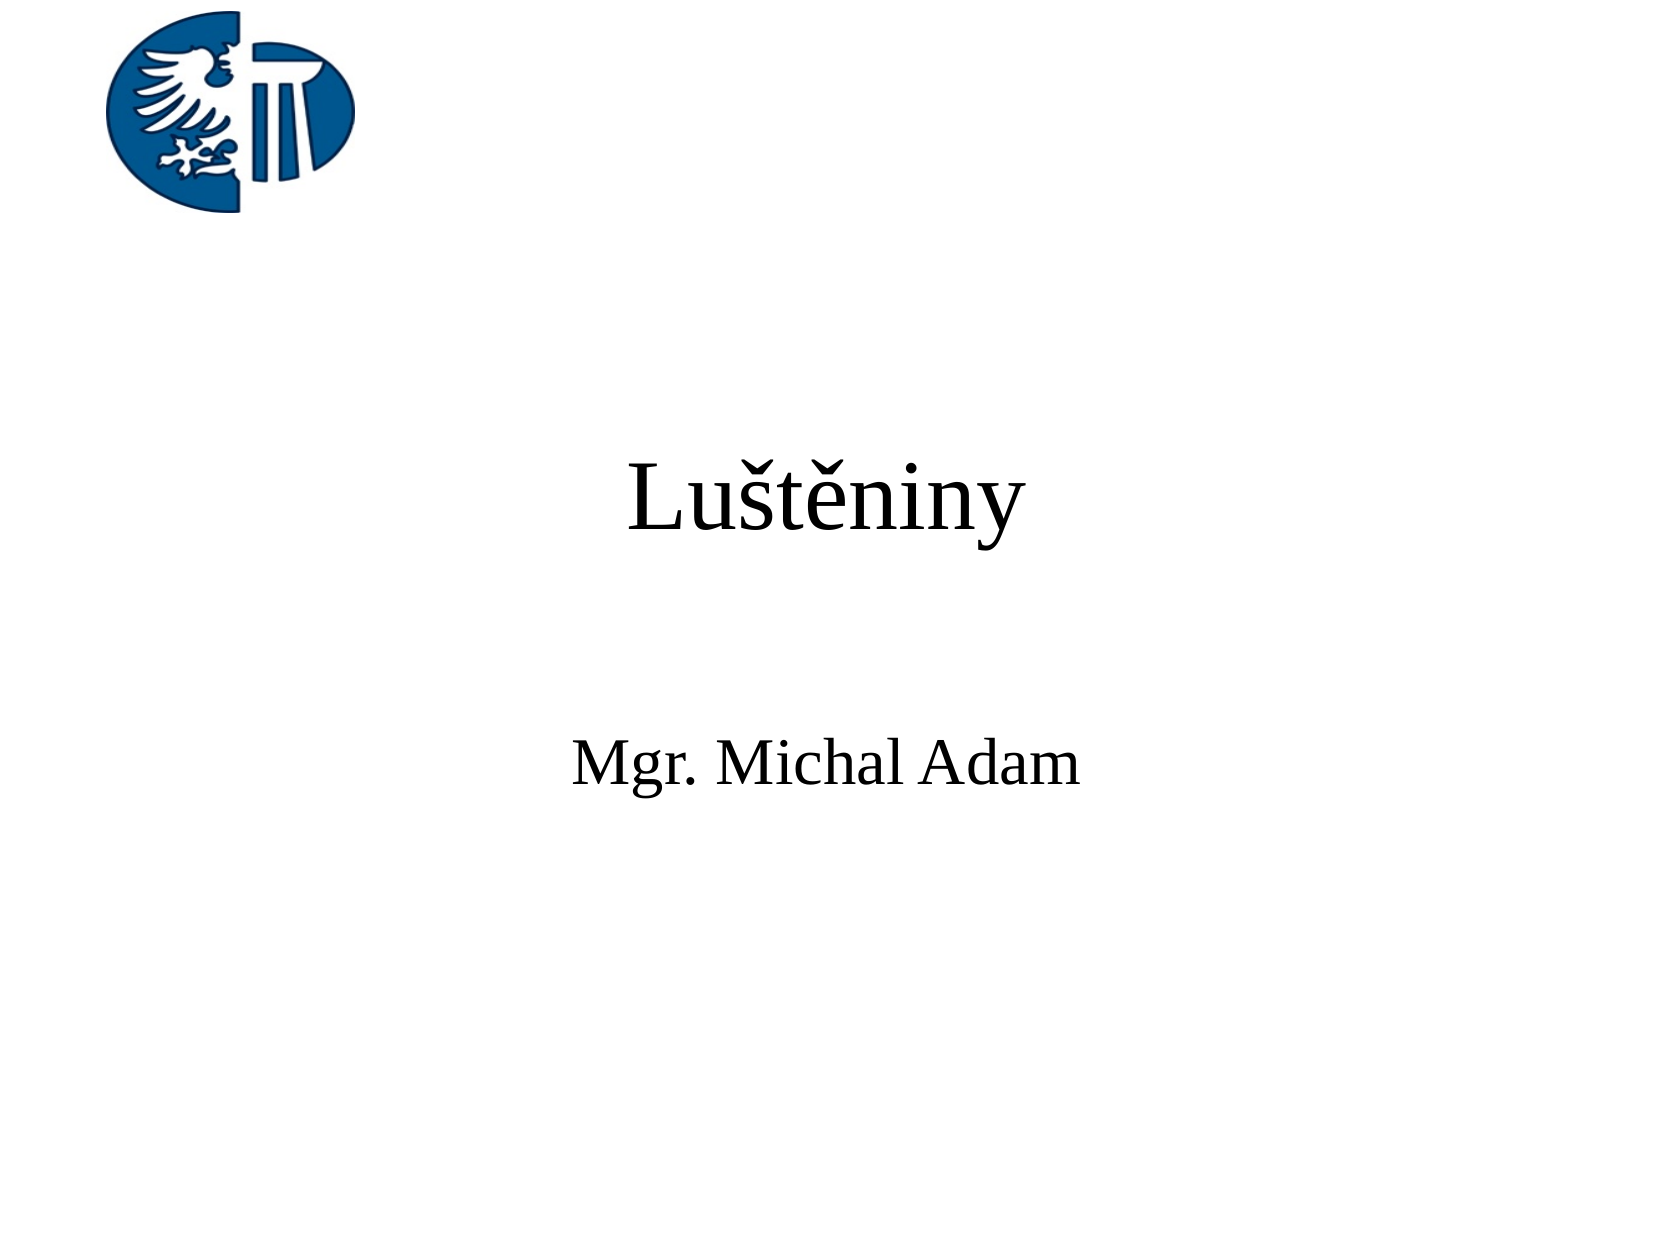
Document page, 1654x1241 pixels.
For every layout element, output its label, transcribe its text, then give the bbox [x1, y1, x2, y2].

picture [106, 11, 355, 213]
title Luštěniny [82, 330, 1571, 662]
subtitle Mgr. Michal Adam [82, 673, 1571, 851]
